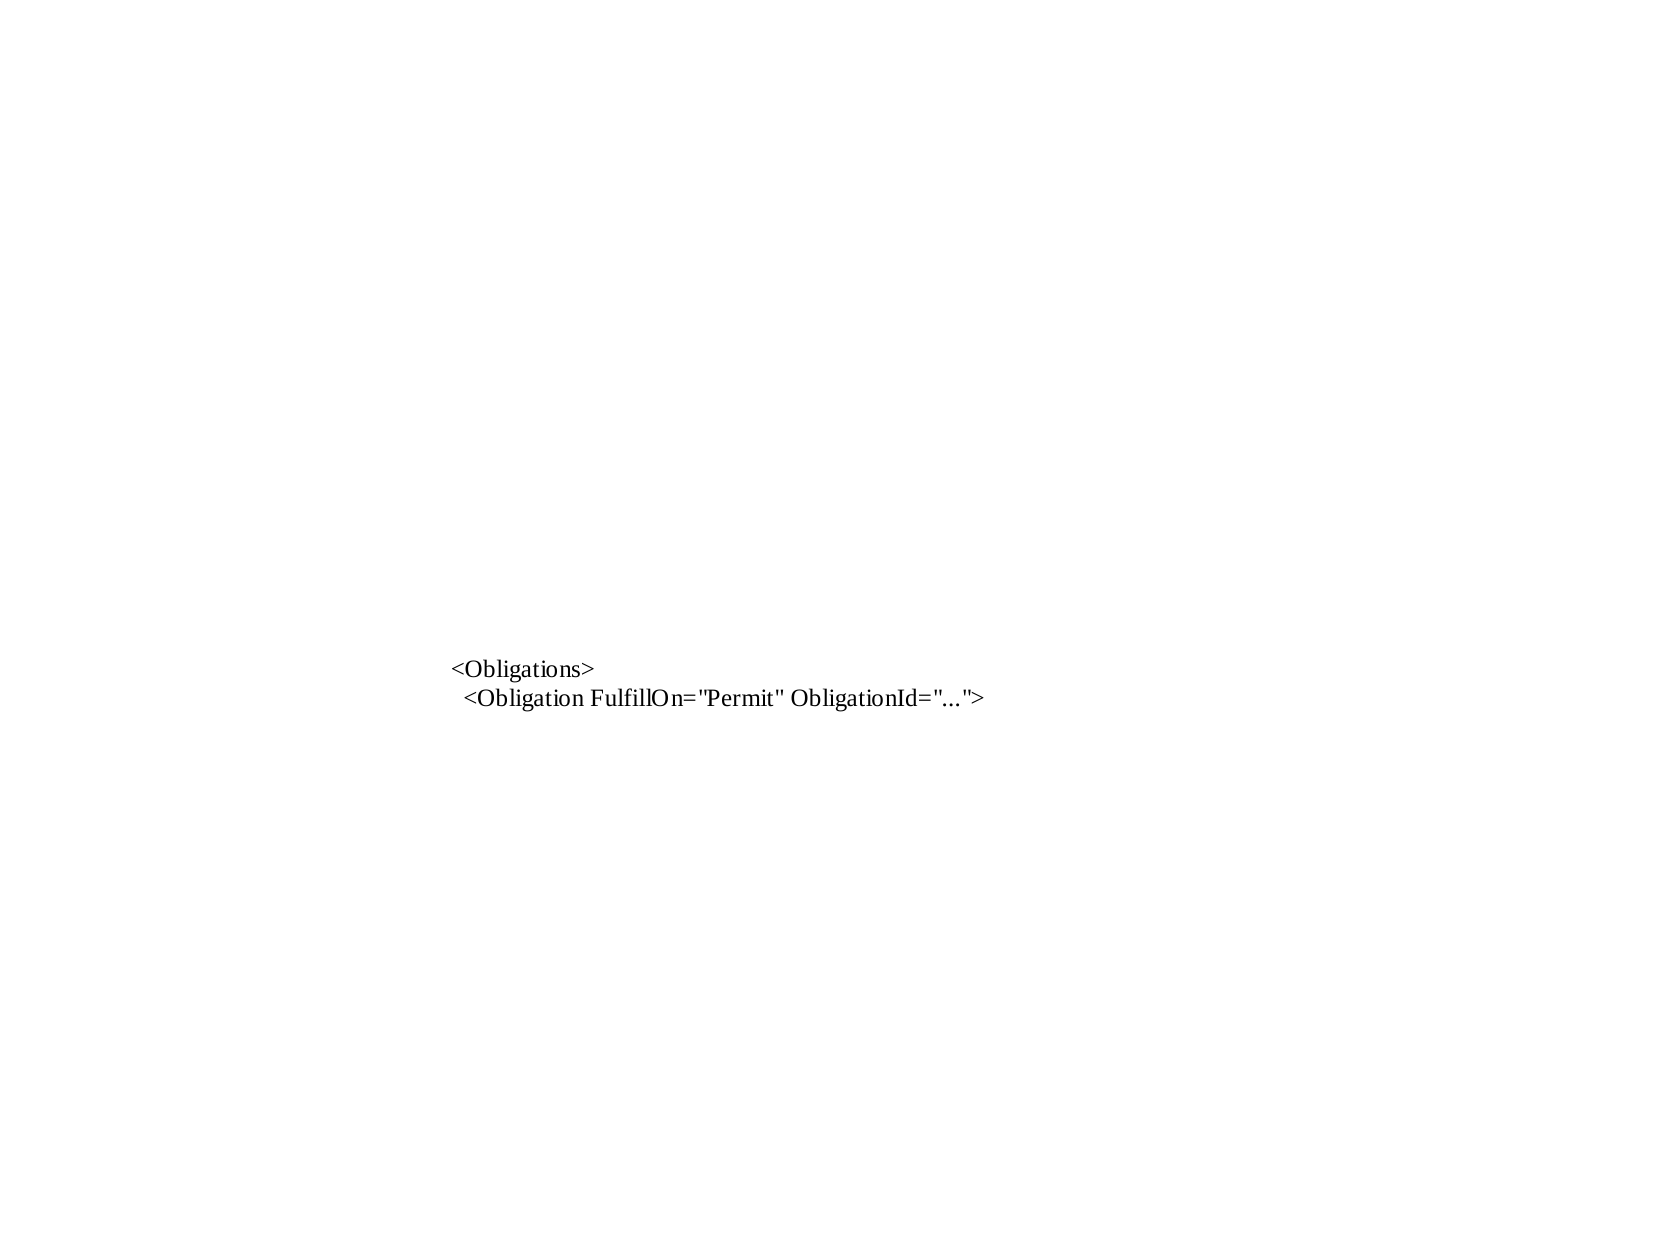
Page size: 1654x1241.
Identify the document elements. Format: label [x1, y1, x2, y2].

chart [331, 536, 1335, 713]
